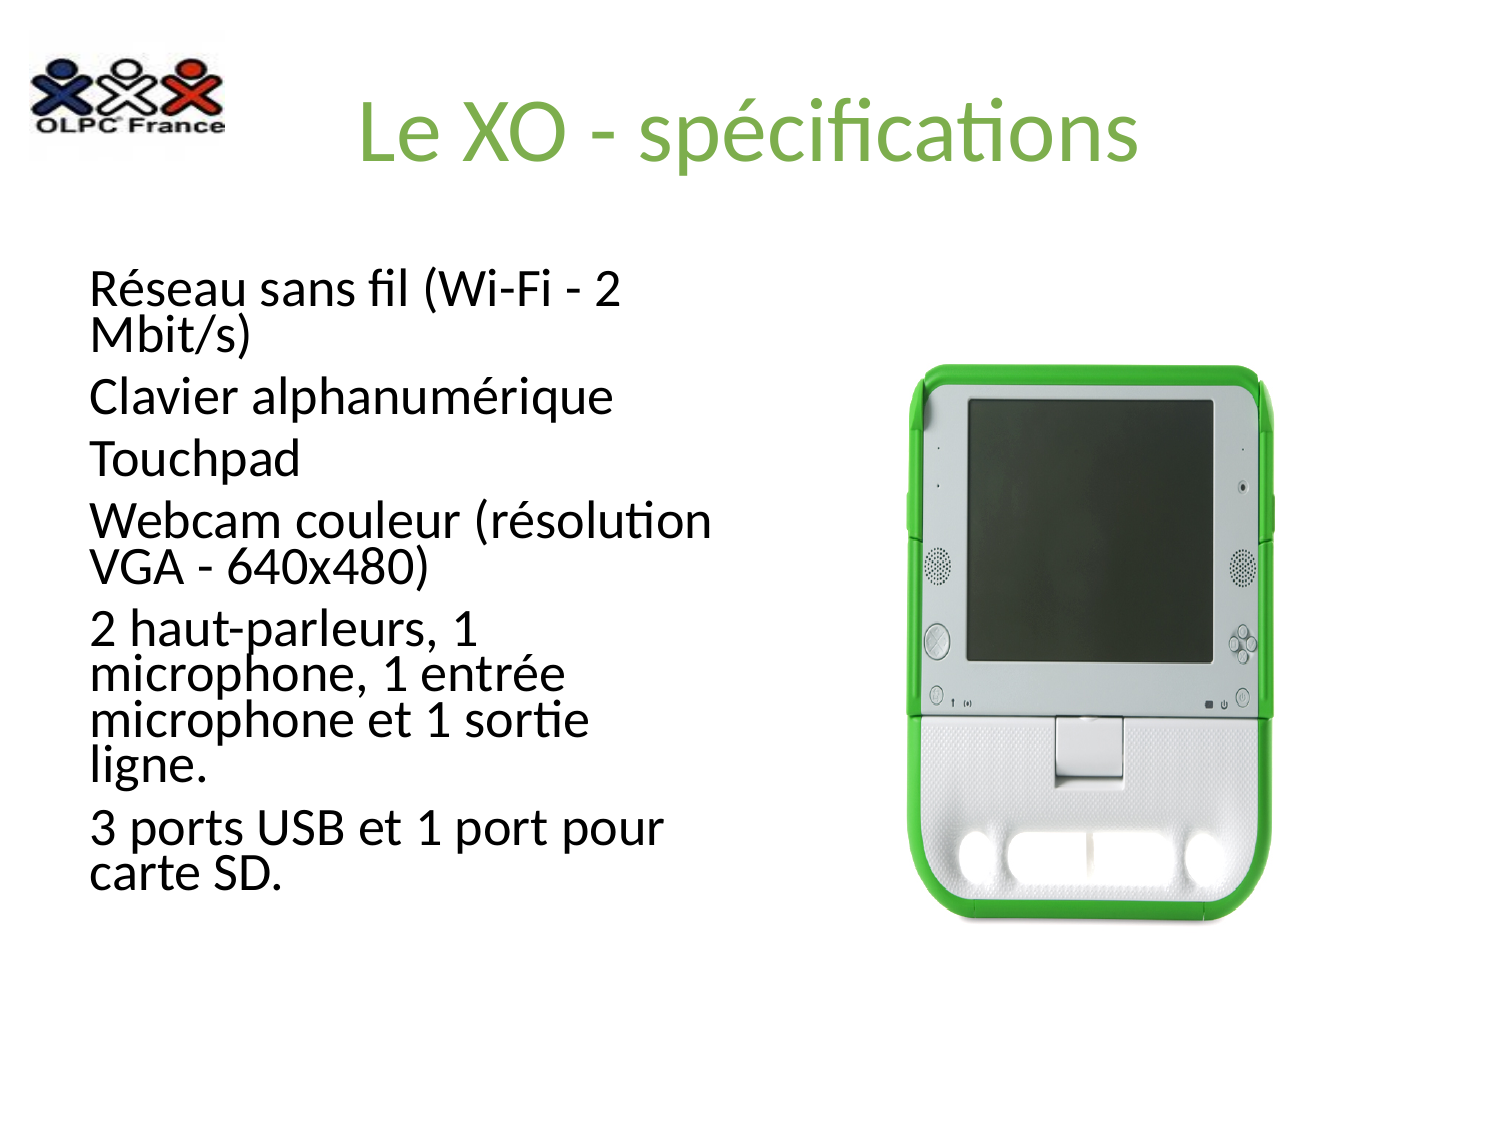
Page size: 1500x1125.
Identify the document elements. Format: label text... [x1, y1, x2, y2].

picture [738, 295, 1443, 971]
list Réseau sans fil (Wi-Fi - 2 Mbit/s) Clavier alphanumérique Touchpad Webcam couleur (résolution VGA - 640x480) 2 haut-parleurs, 1 microphone, 1 entrée microphone et 1 sortie ligne. 3 ports USB et 1 port pour carte SD. [74, 262, 734, 1112]
picture [29, 30, 74, 161]
title Le XO - spécifications [74, 30, 1425, 247]
